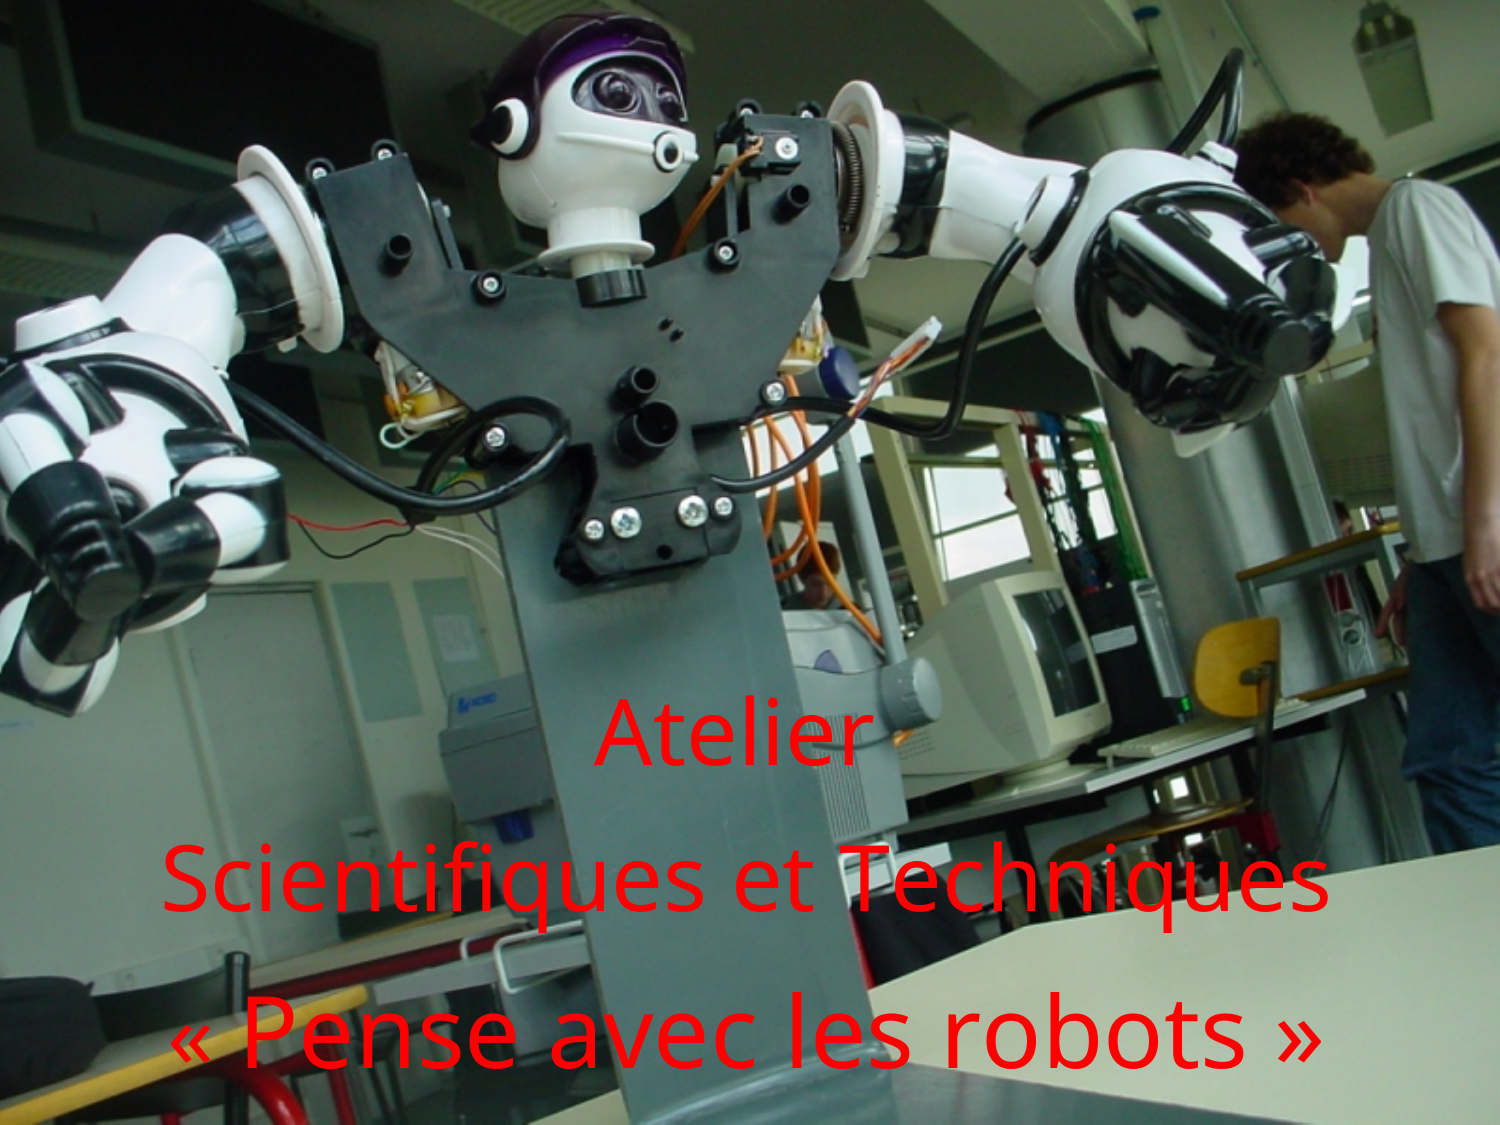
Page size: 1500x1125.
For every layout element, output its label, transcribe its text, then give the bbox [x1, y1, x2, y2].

title Atelier Scientifiques et Techniques « Pense avec les robots » [47, 652, 1447, 1093]
picture [0, 0, 1500, 1125]
